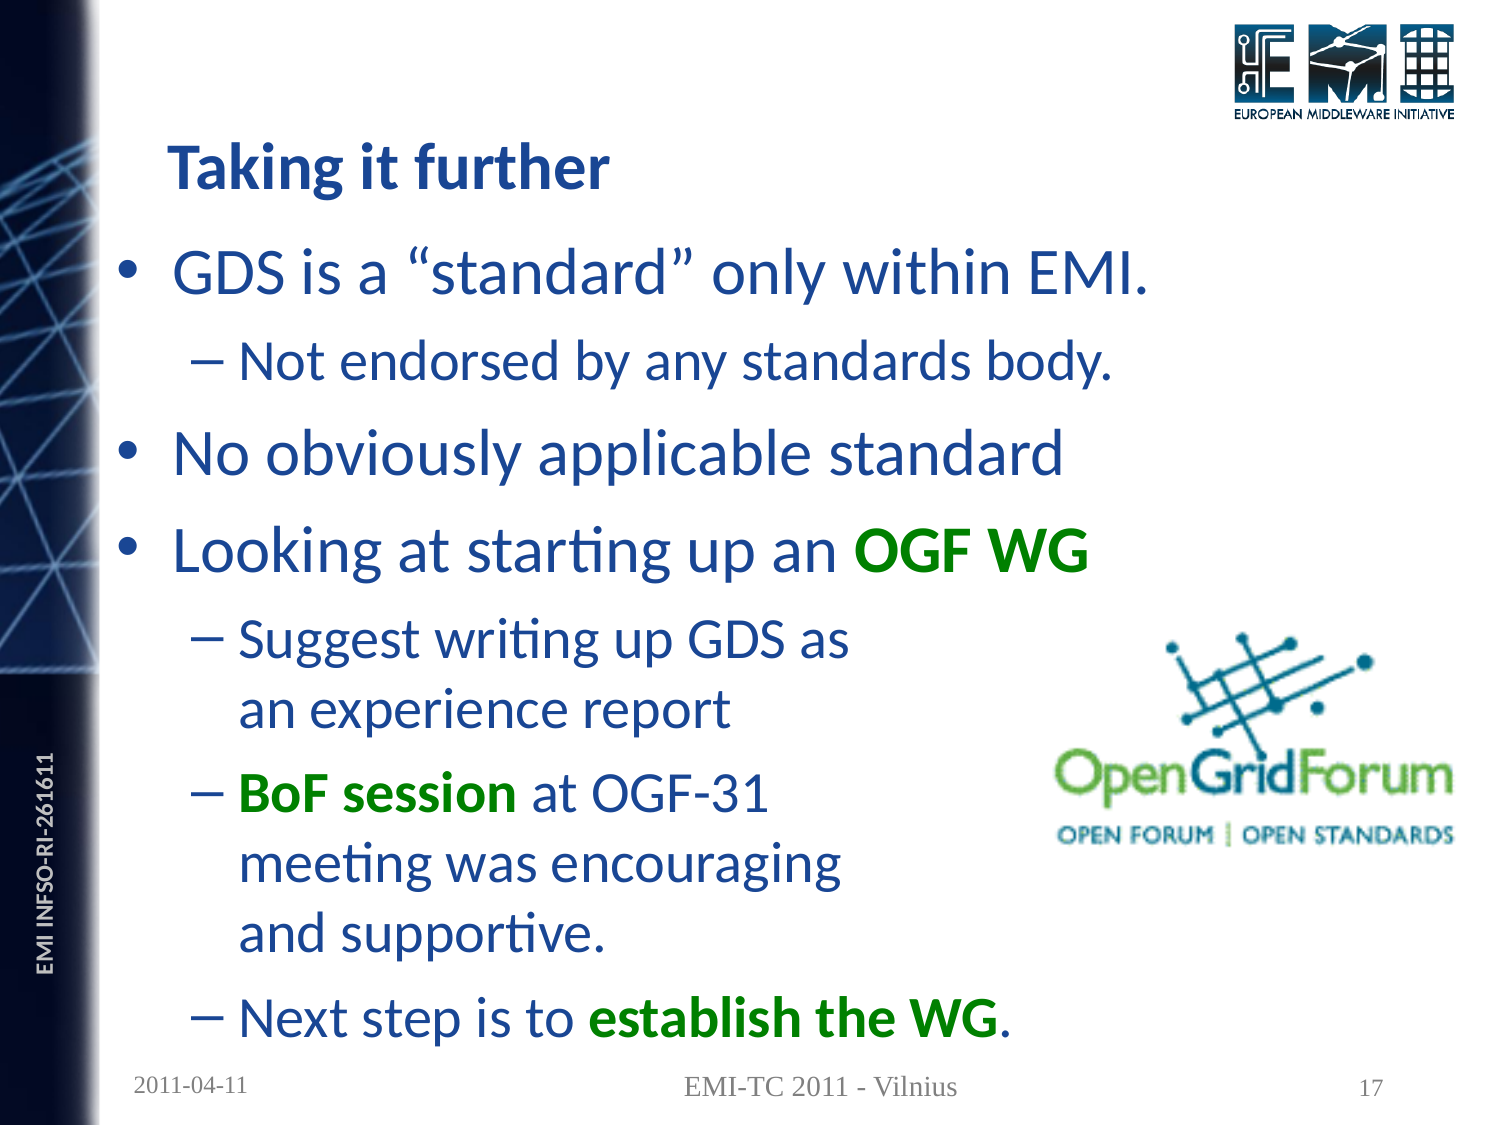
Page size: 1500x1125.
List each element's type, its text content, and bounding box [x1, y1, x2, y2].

list GDS is a “standard” only within EMI. Not endorsed by any standards body. No obviously applicable standard Looking at starting up an OGF WG Suggest writing up GDS as an experience report BoF session at OGF-31 meeting was encouraging and supportive. Next step is to establish the WG. [116, 227, 1467, 1049]
picture [1033, 620, 1484, 863]
text_box Taking it further [153, 115, 1276, 211]
picture [1185, 8, 1500, 140]
picture [0, 0, 111, 1125]
